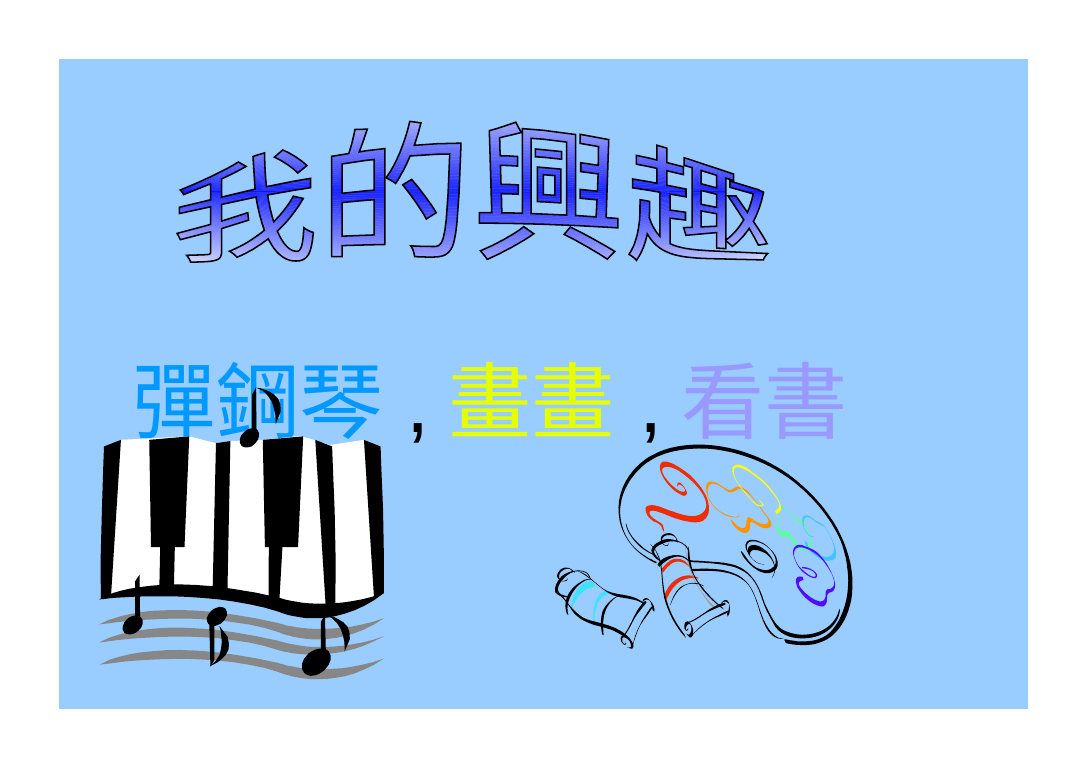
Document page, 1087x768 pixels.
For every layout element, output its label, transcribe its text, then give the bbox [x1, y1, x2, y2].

text_box 彈鋼琴,畫畫,看書 [118, 328, 922, 443]
text_box 我的興趣 [402, 179, 437, 220]
picture [551, 442, 857, 649]
text_box 我的興趣 [480, 226, 534, 260]
text_box 我的興趣 [331, 129, 385, 257]
text_box 我的興趣 [177, 152, 314, 263]
text_box 我的興趣 [386, 121, 461, 258]
text_box 我的興趣 [274, 149, 307, 174]
text_box 我的興趣 [564, 227, 615, 260]
text_box 我的興趣 [628, 145, 768, 261]
text_box 我的興趣 [479, 122, 618, 228]
picture [99, 387, 384, 680]
